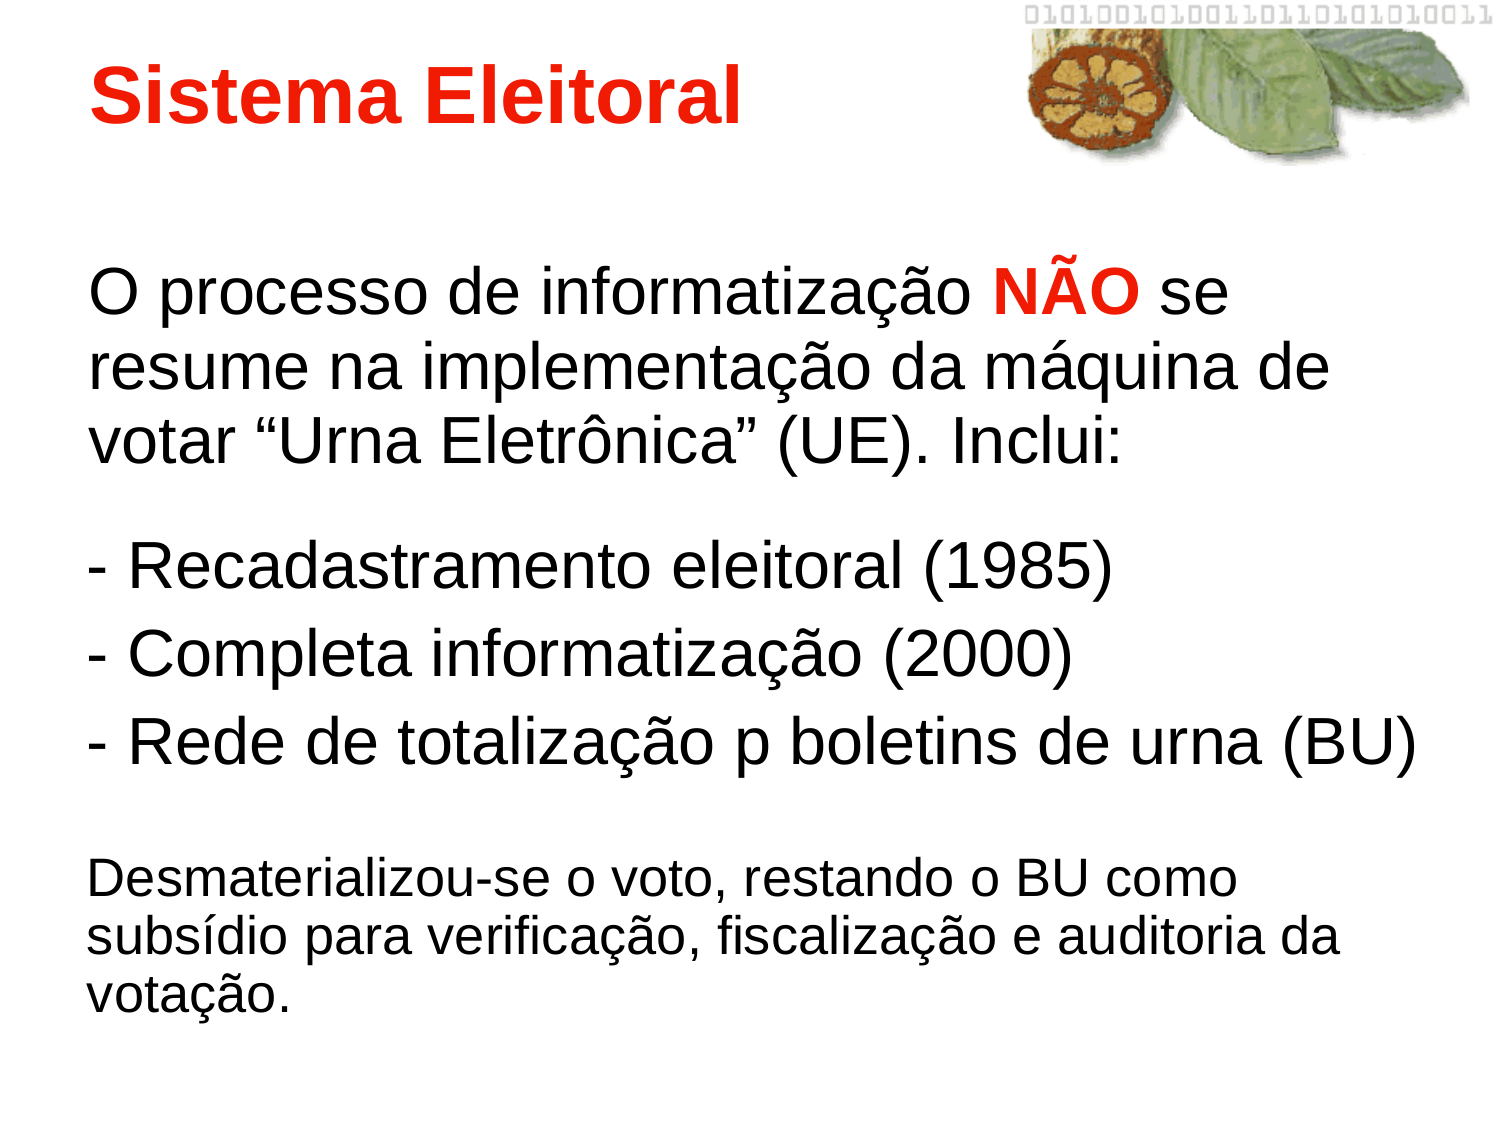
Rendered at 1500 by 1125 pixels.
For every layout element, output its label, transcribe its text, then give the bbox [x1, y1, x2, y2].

picture [1021, 0, 1494, 166]
title Sistema Eleitoral [74, 20, 1313, 149]
list O processo de informatização NÃO se resume na implementação da máquina de votar “Urna Eletrônica” (UE). Inclui: - Recadastramento eleitoral (1985) - Completa informatização (2000) - Rede de totalização p boletins de urna (BU) Desmaterializou-se o voto, restando o BU como subsídio para verificação, fiscalização e auditoria da votação. [18, 240, 1449, 1072]
